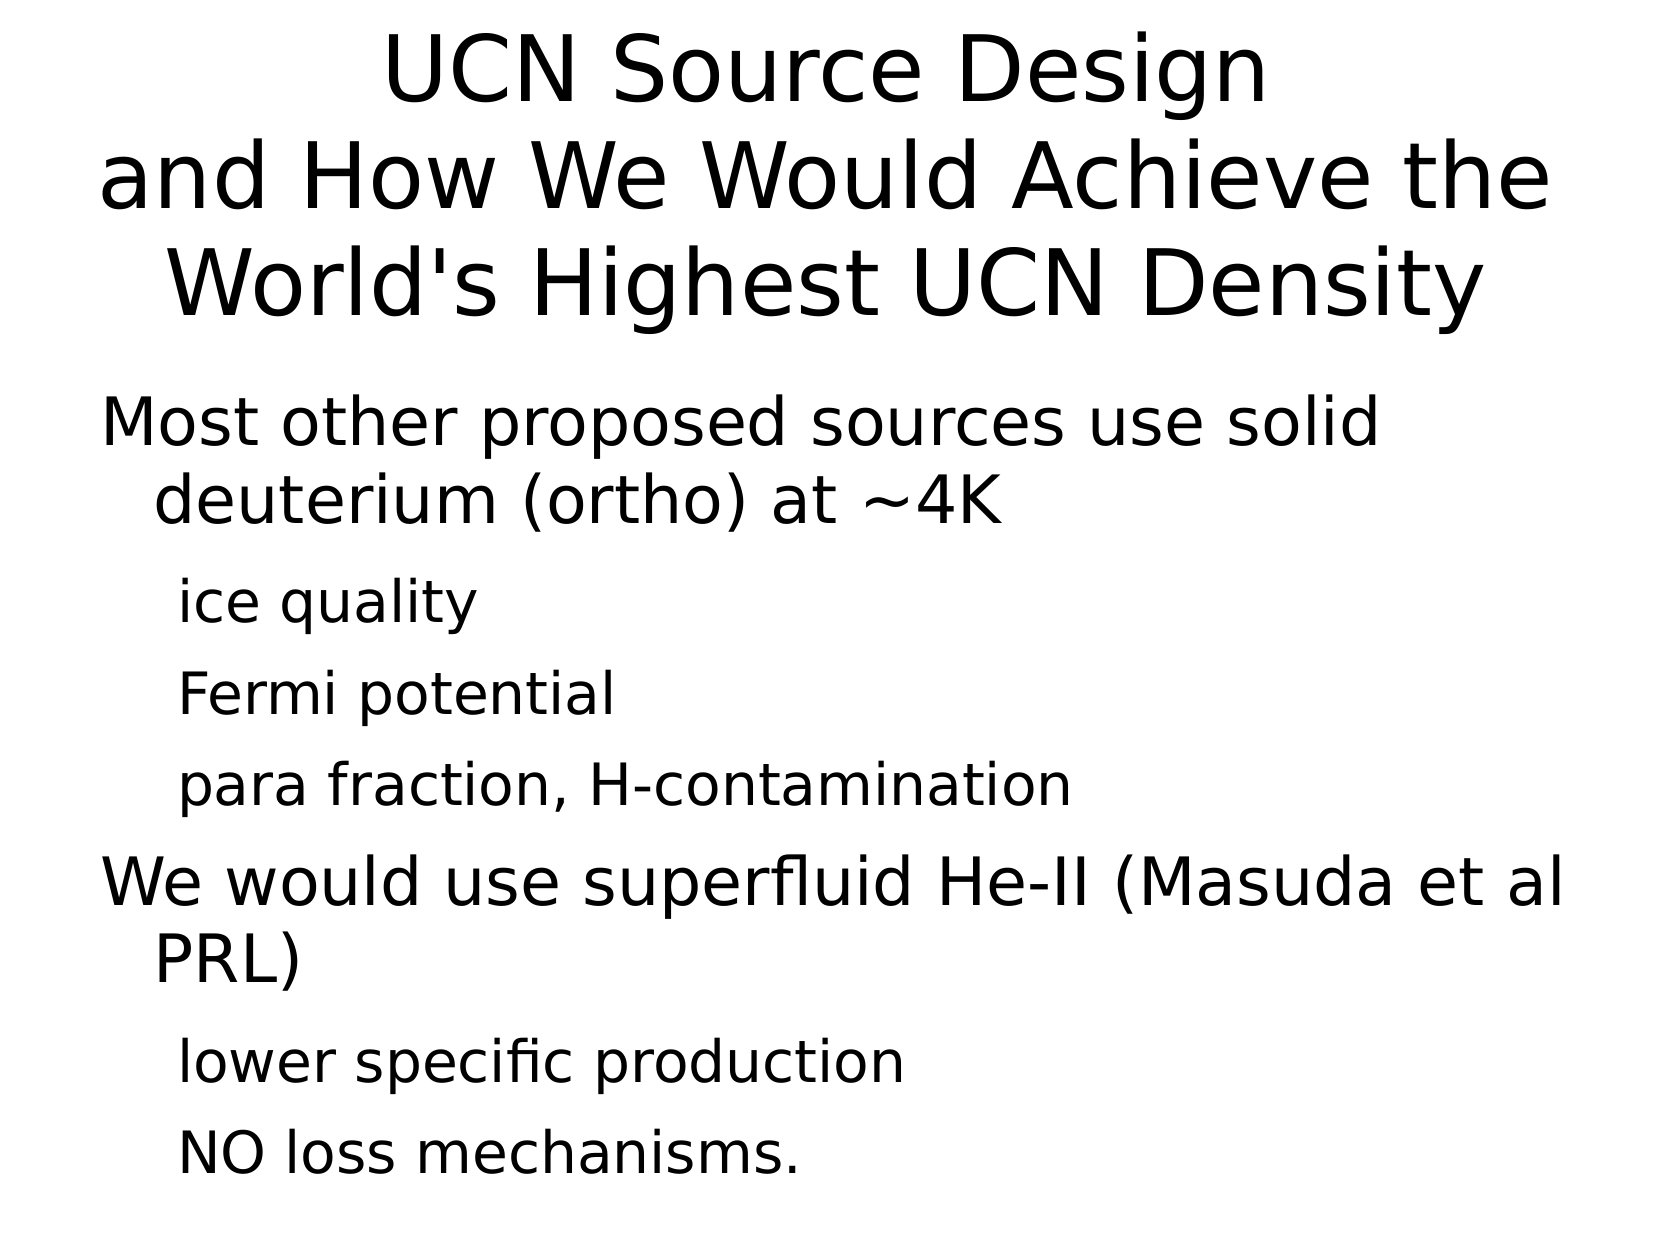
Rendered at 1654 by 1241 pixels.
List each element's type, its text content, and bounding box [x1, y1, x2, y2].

title UCN Source Design and How We Would Achieve the World's Highest UCN Density [82, 16, 1571, 338]
list Most other proposed sources use solid deuterium (ortho) at ~4K ice quality Fermi potential para fraction, H-contamination We would use superfluid He-II (Masuda et al PRL) lower specific production NO loss mechanisms. [82, 383, 1571, 1188]
